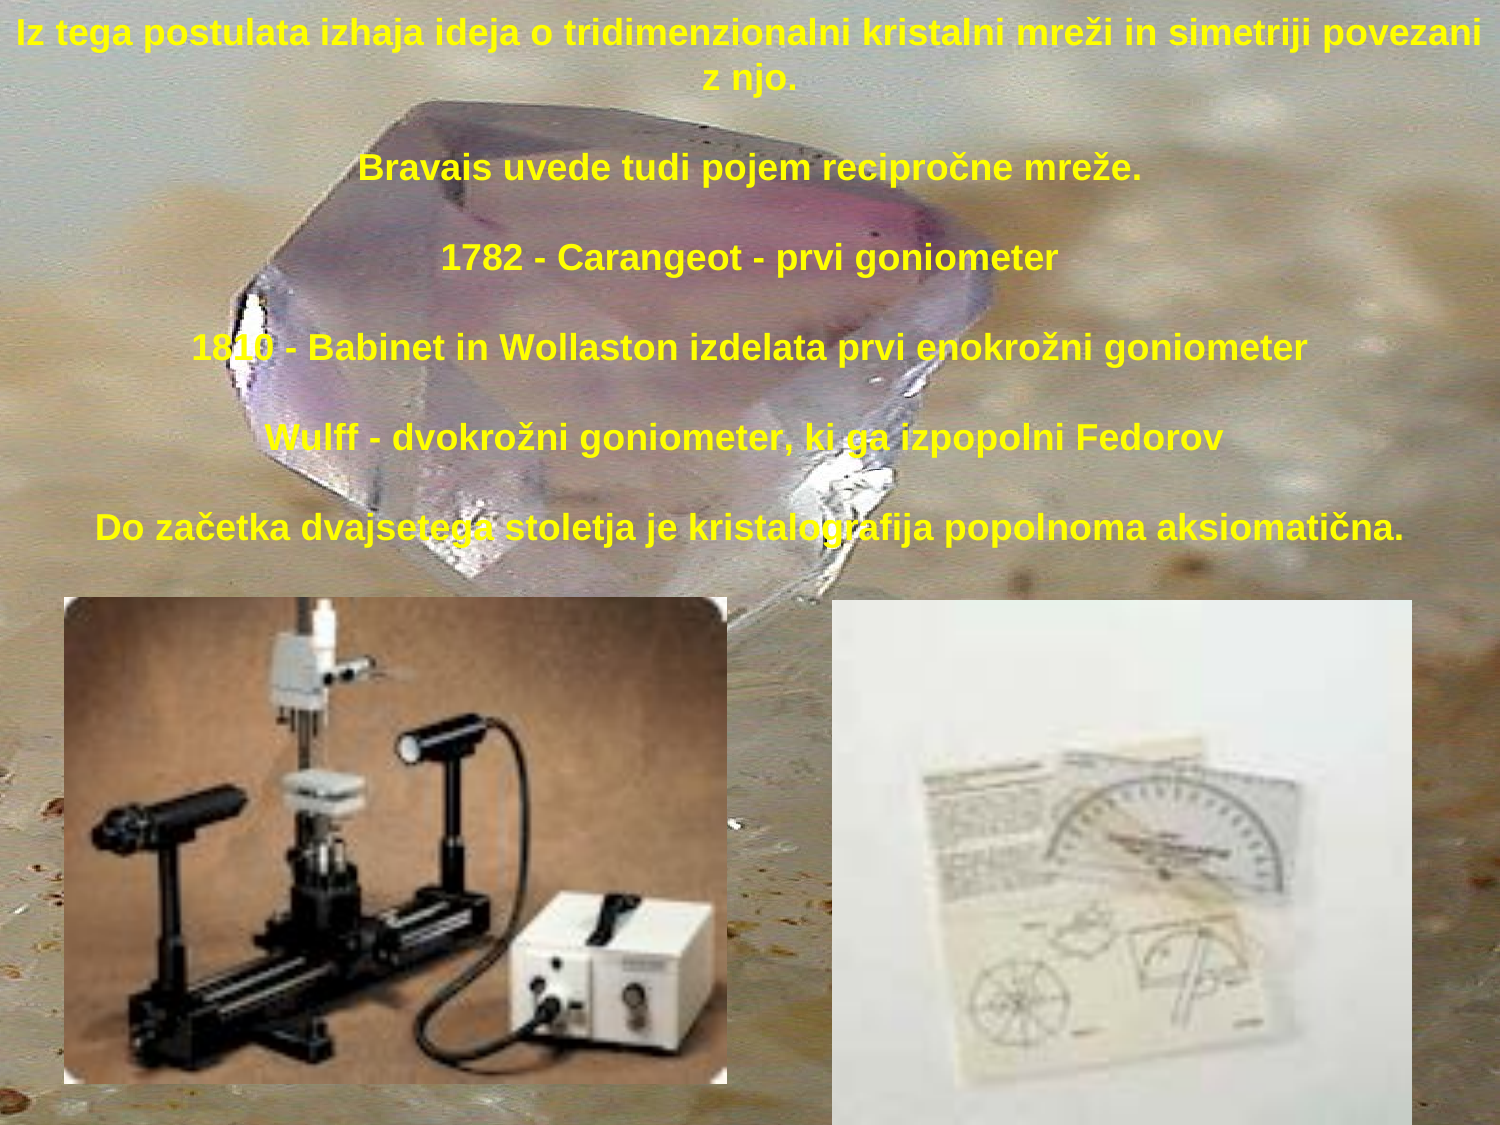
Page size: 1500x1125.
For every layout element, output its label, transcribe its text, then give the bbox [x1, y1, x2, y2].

text_box Iz tega postulata izhaja ideja o tridimenzionalni kristalni mreži in simetriji povezani z njo. Bravais uvede tudi pojem recipročne mreže. 1782 - Carangeot - prvi goniometer 1810 - Babinet in Wollaston izdelata prvi enokrožni goniometer Wulff - dvokrožni goniometer, ki ga izpopolni Fedorov Do začetka dvajsetega stoletja je kristalografija popolnoma aksiomatična. [0, 0, 1500, 646]
picture [0, 597, 1500, 1125]
